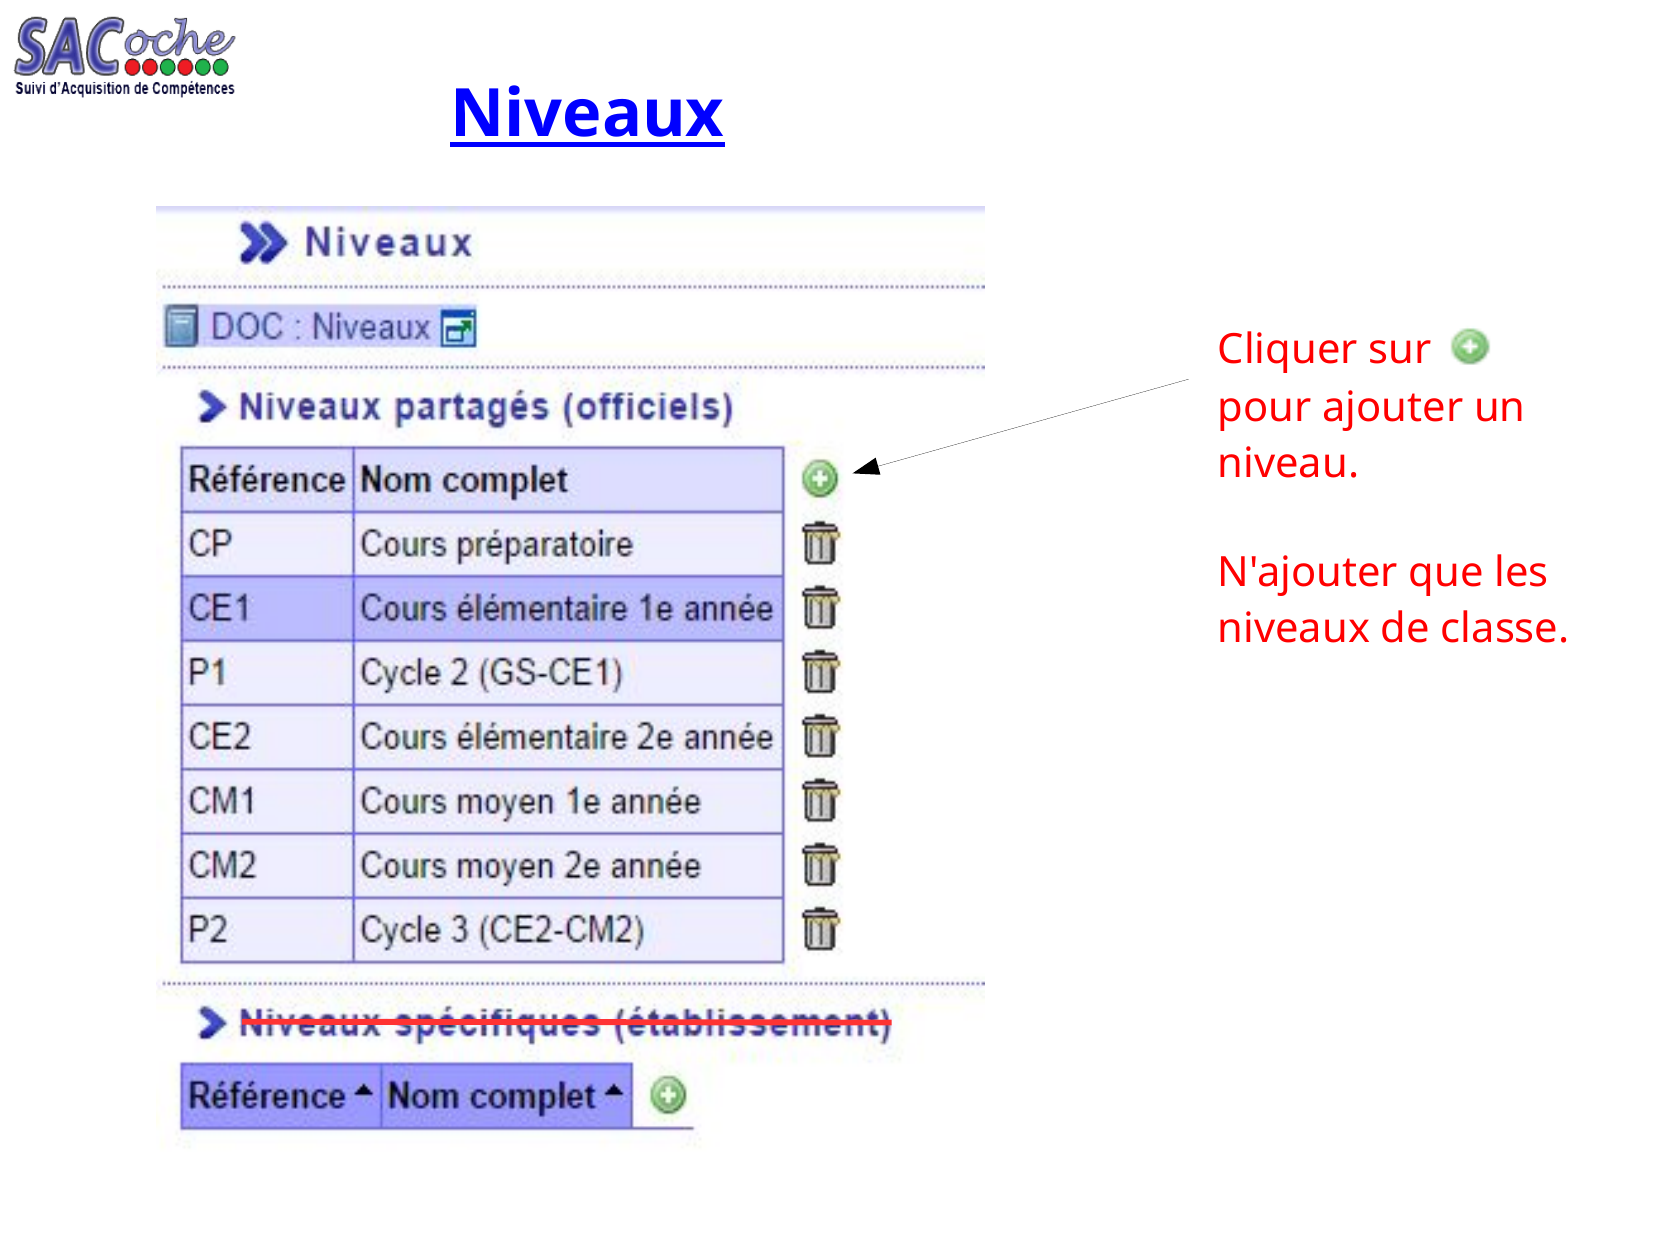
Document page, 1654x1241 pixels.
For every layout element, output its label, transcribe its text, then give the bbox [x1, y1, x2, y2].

text_box Cliquer sur pour ajouter un niveau. N'ajouter que les niveaux de classe. [1202, 311, 1605, 612]
picture [1438, 319, 1496, 373]
text_box [933, 330, 1202, 402]
picture [10, 13, 239, 99]
title Niveaux [450, 59, 1207, 163]
picture [156, 206, 985, 1168]
